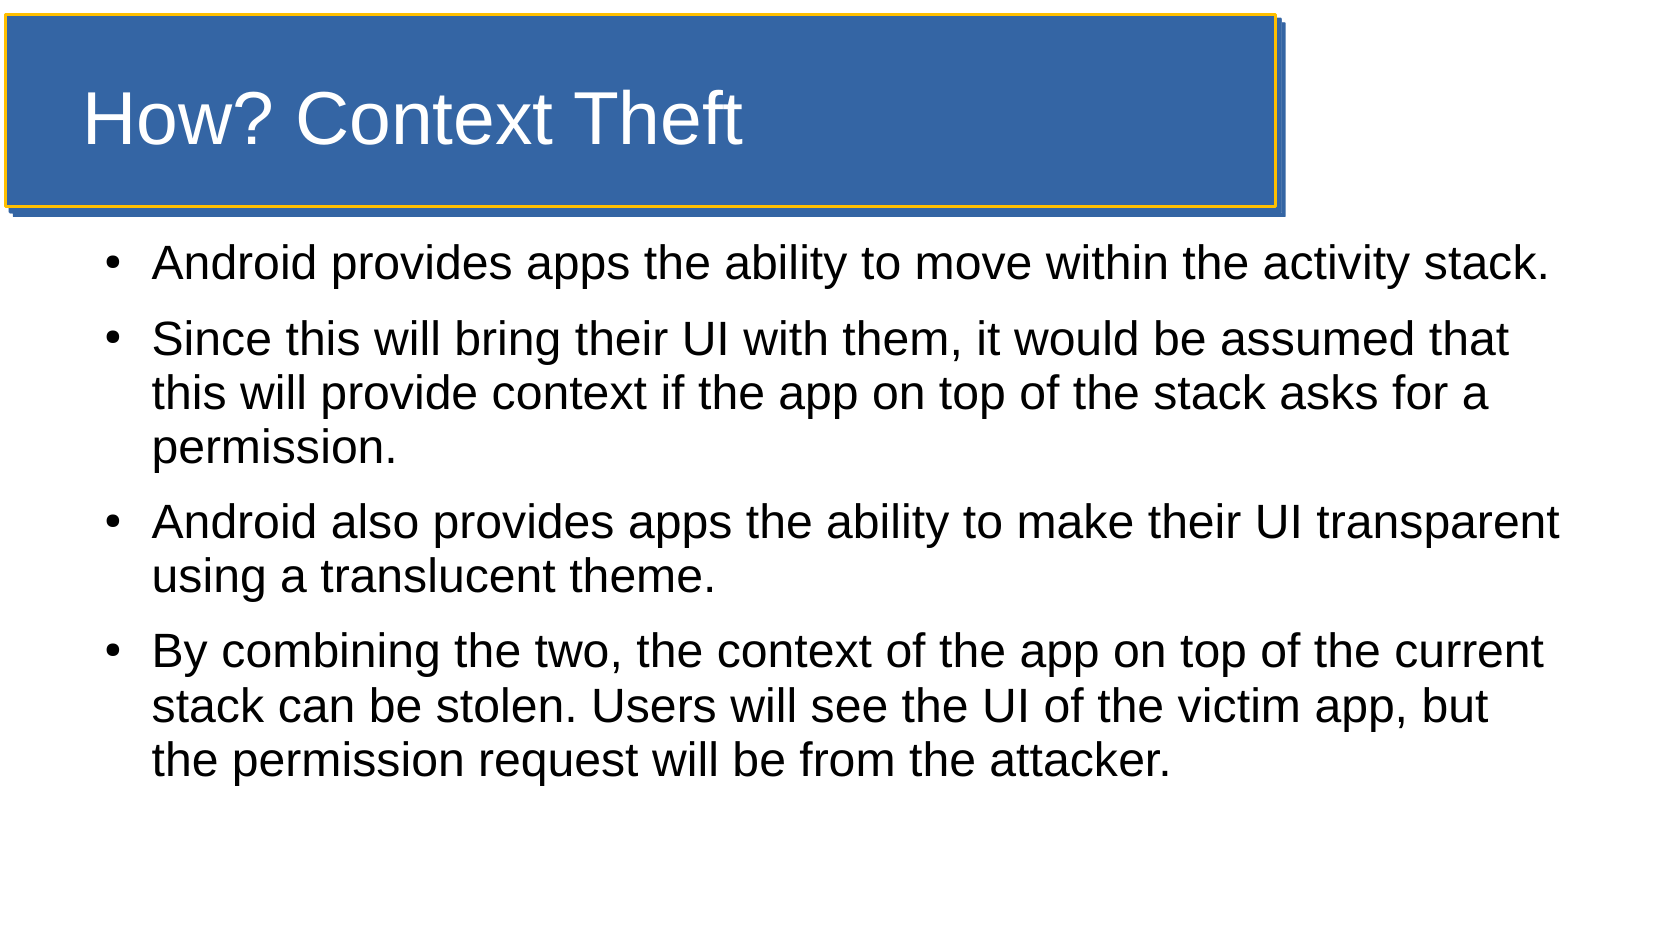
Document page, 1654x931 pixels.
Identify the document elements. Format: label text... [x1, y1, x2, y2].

title How? Context Theft [82, 44, 1235, 192]
list Android provides apps the ability to move within the activity stack. Since this will bring their UI with them, it would be assumed that this will provide context if the app on top of the stack asks for a permission. Android also provides apps the ability to make their UI transparent using a translucent theme. By combining the two, the context of the app on top of the current stack can be stolen. Users will see the UI of the victim app, but the permission request will be from the attacker. [88, 236, 1565, 798]
